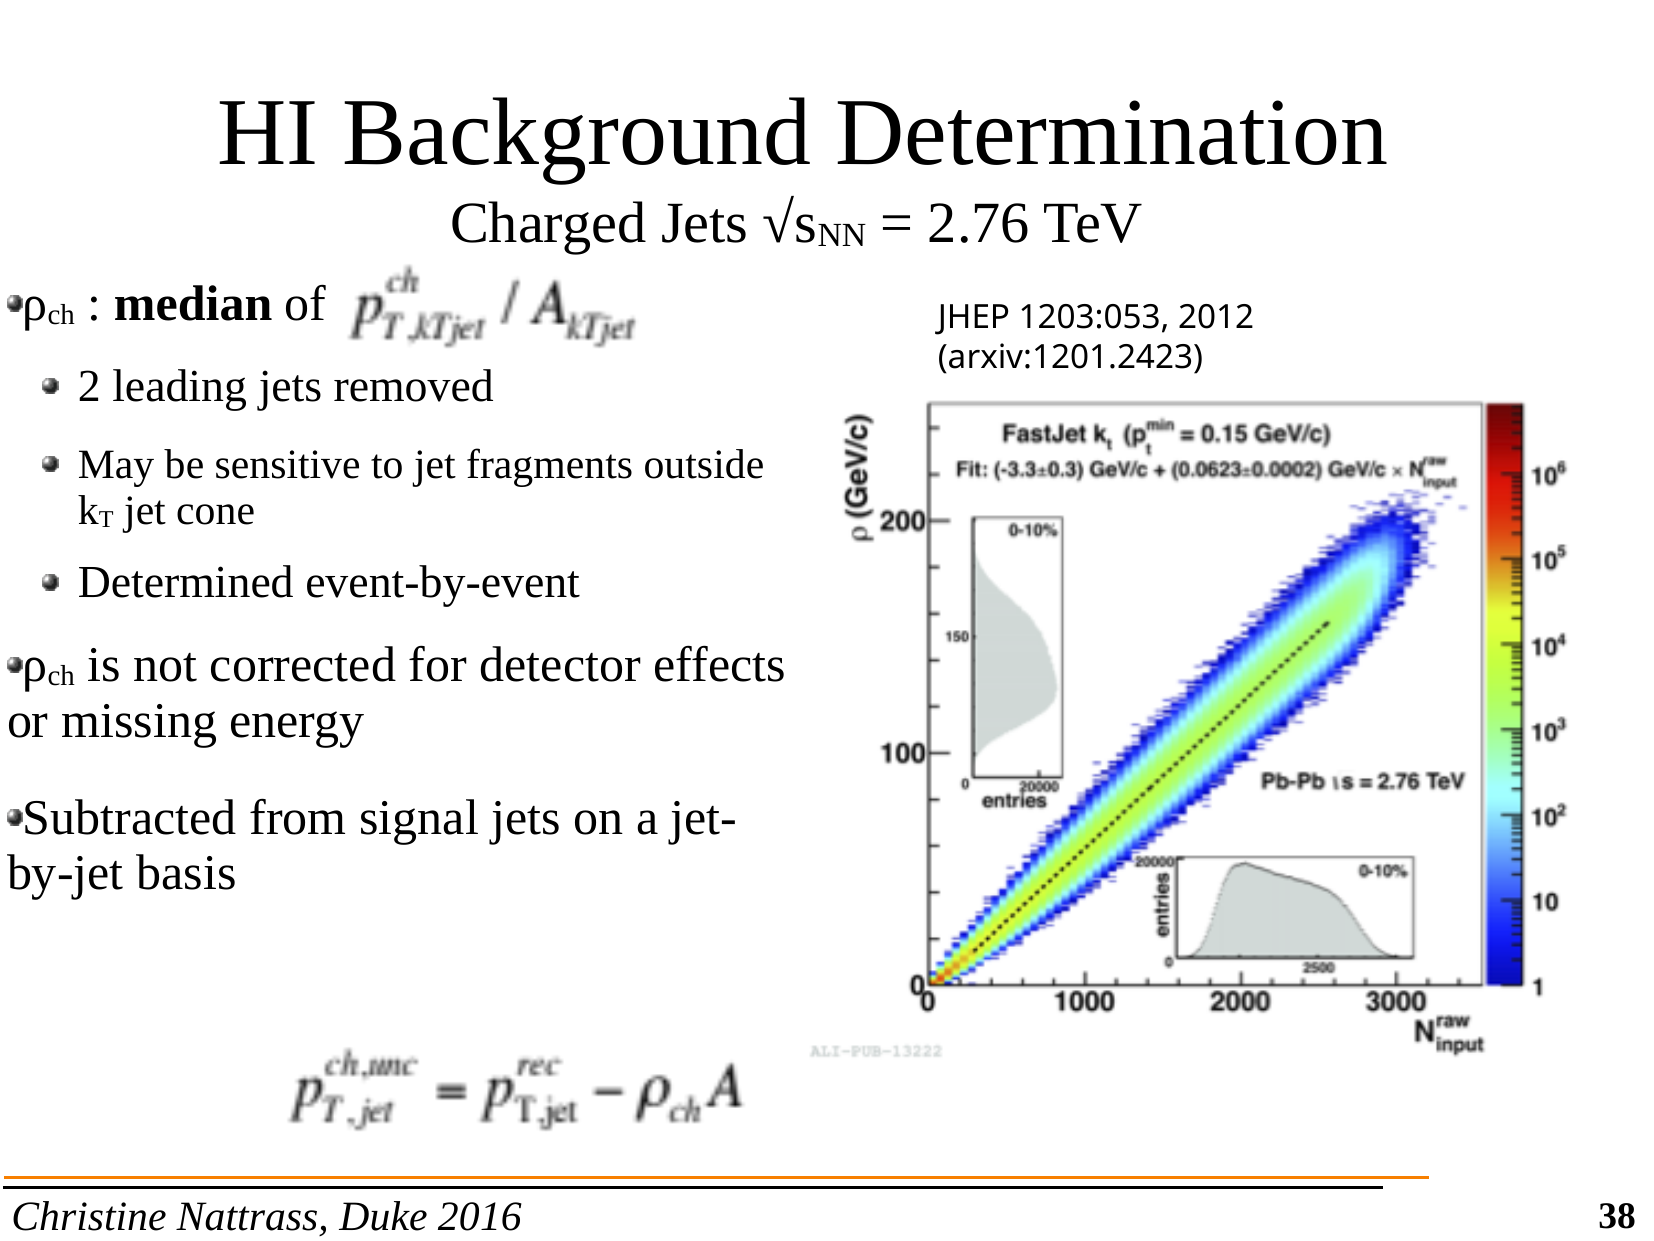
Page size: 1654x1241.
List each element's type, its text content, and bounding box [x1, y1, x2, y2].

list ρch : median of 2 leading jets removed May be sensitive to jet fragments outside kT jet cone Determined event-by-event ρch is not corrected for detector effects or missing energy Subtracted from signal jets on a jet-by-jet basis [0, 268, 810, 1136]
text_box JHEP 1203:053, 2012 (arxiv:1201.2423) [923, 288, 1520, 383]
picture [806, 395, 1607, 1064]
title HI Background Determination Charged Jets √sNN = 2.76 TeV [0, 19, 1607, 262]
picture [282, 1038, 749, 1136]
picture [342, 255, 643, 352]
